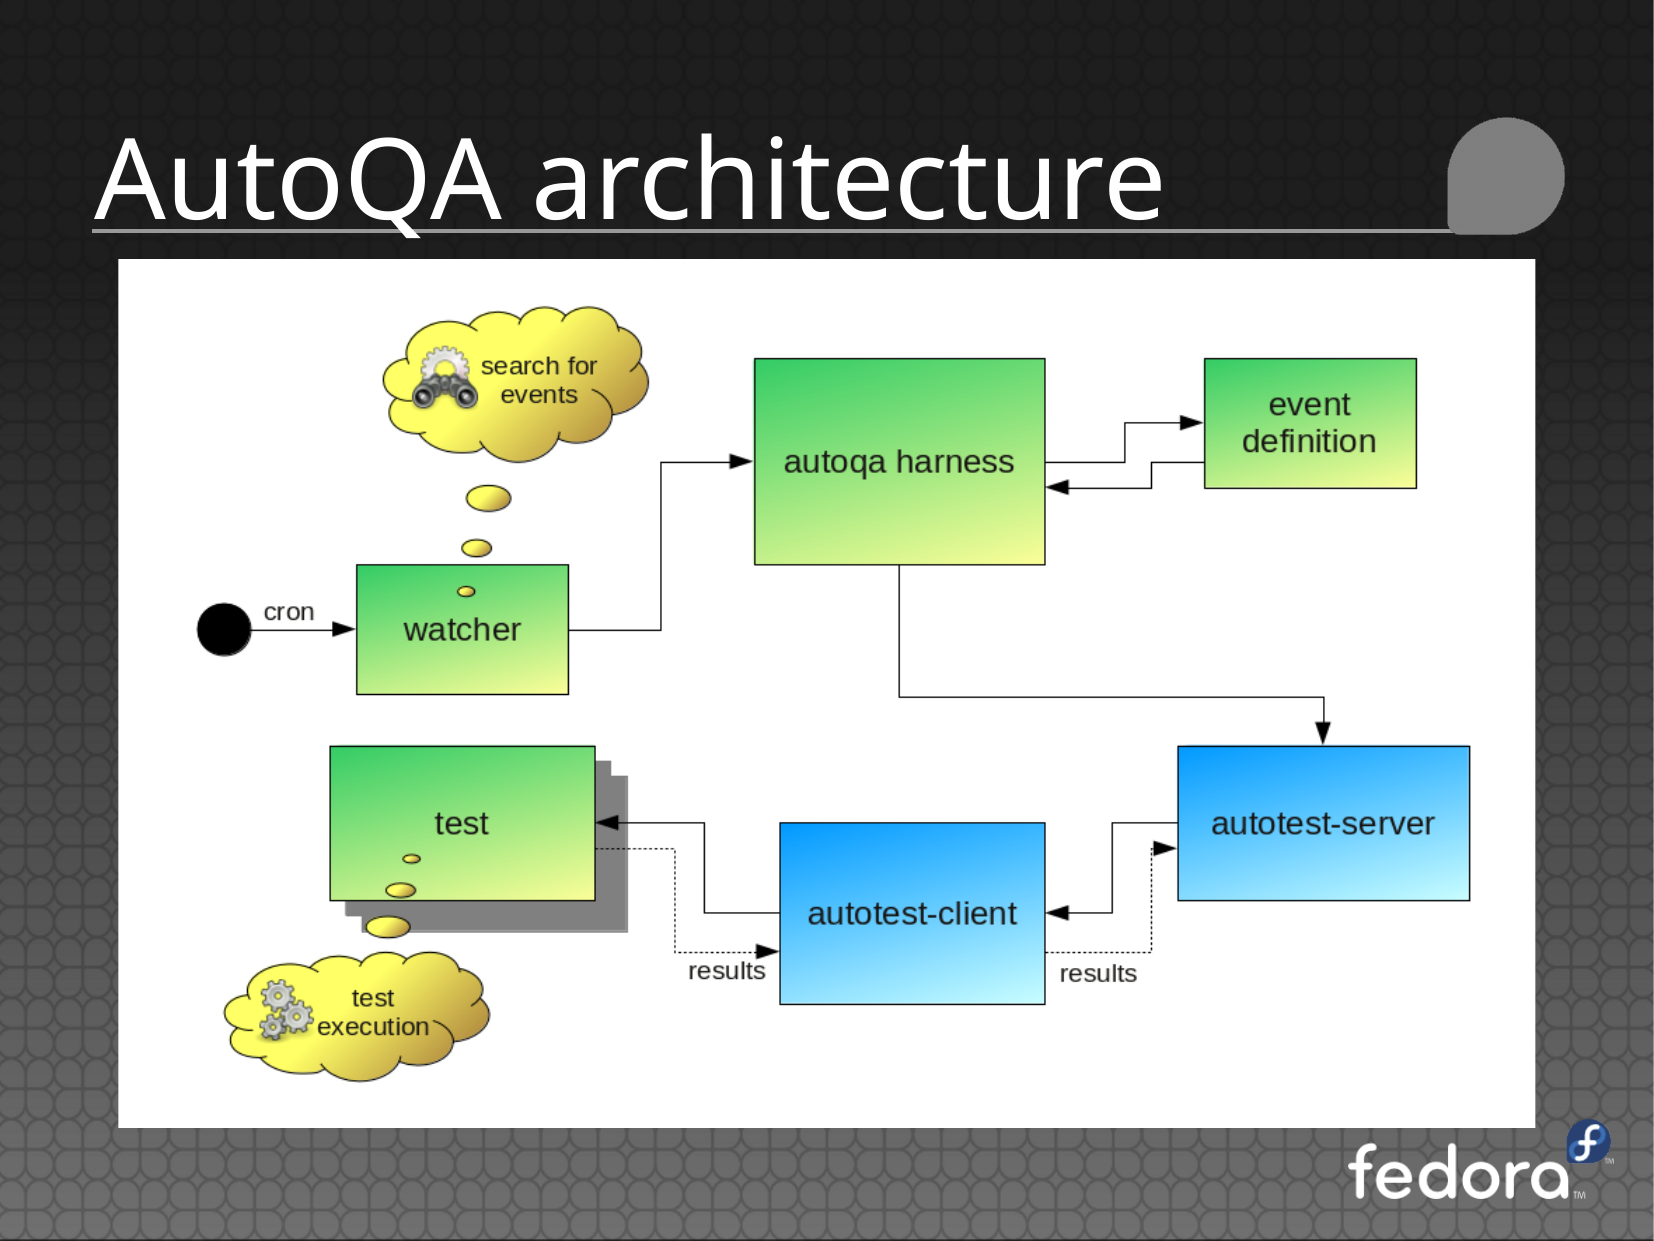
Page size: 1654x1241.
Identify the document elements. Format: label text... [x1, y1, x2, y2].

title AutoQA architecture [94, 100, 1426, 251]
picture [0, 0, 1654, 1241]
